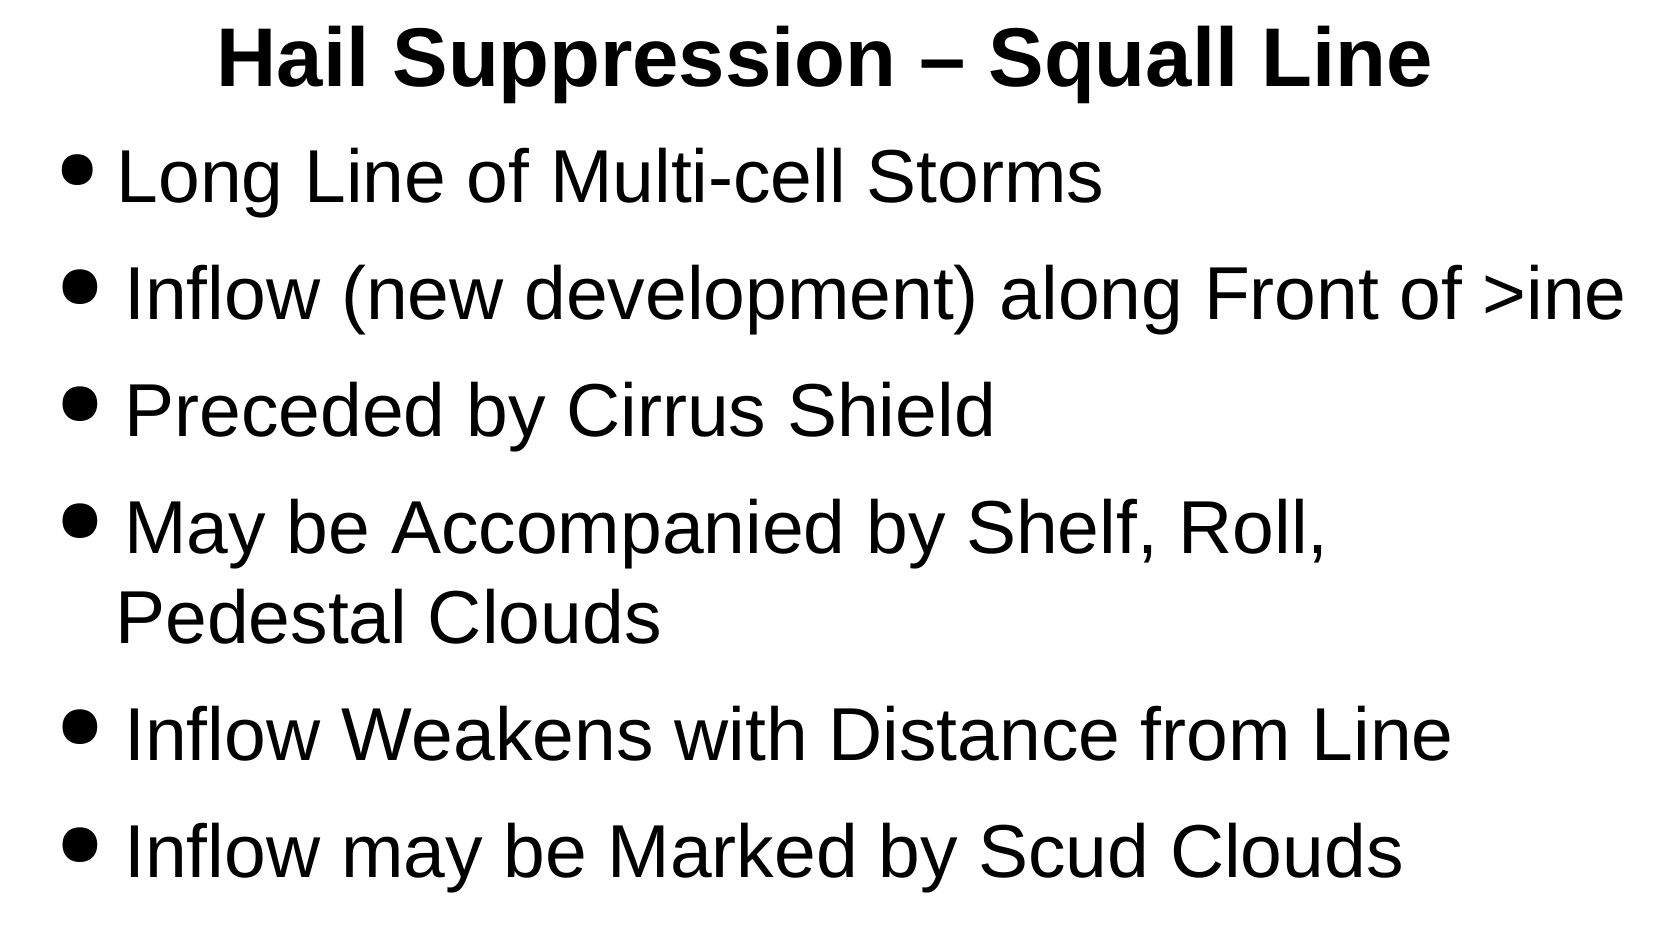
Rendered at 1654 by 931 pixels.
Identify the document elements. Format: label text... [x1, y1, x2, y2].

title Hail Suppression – Squall Line [0, 0, 1654, 107]
text_box Long Line of Multi-cell Storms Inflow (new development) along Front of >ine Preceded by Cirrus Shield May be Accompanied by Shelf, Roll, Pedestal Clouds Inflow Weakens with Distance from Line Inflow may be Marked by Scud Clouds [41, 120, 1654, 901]
